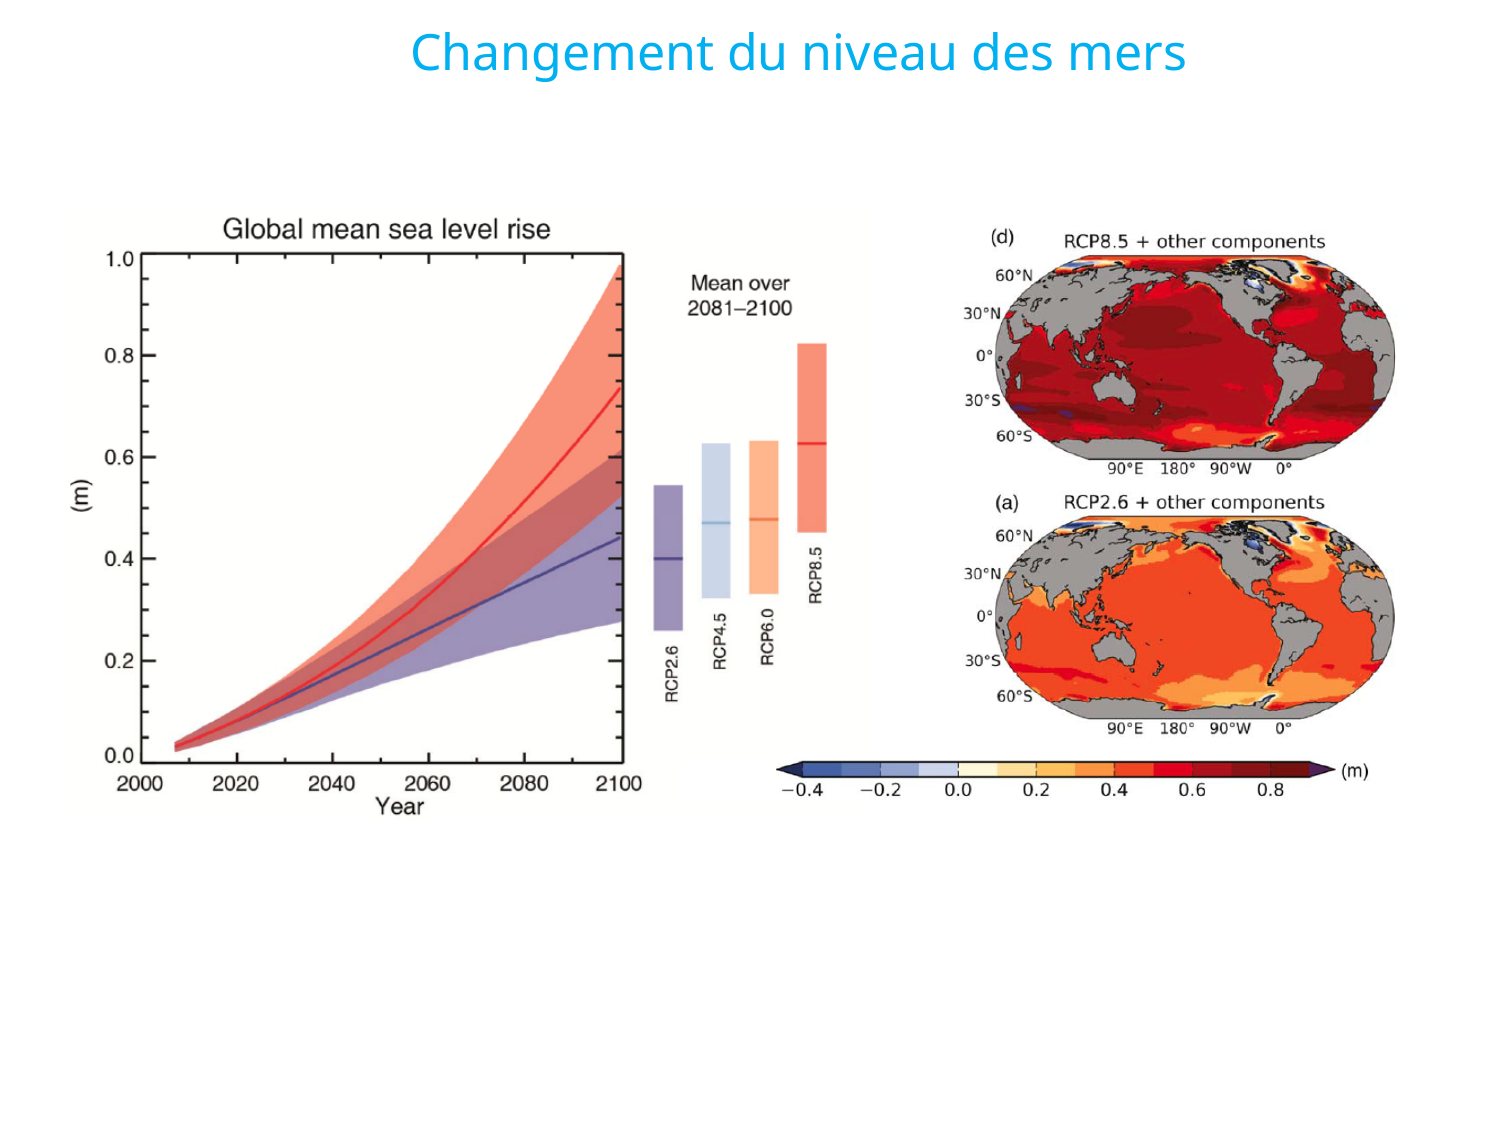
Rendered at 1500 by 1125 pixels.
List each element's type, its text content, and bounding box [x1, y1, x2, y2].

picture [962, 485, 1398, 739]
picture [17, 202, 1500, 855]
picture [962, 225, 1409, 478]
text_box Changement du niveau des mers [155, 13, 1443, 89]
